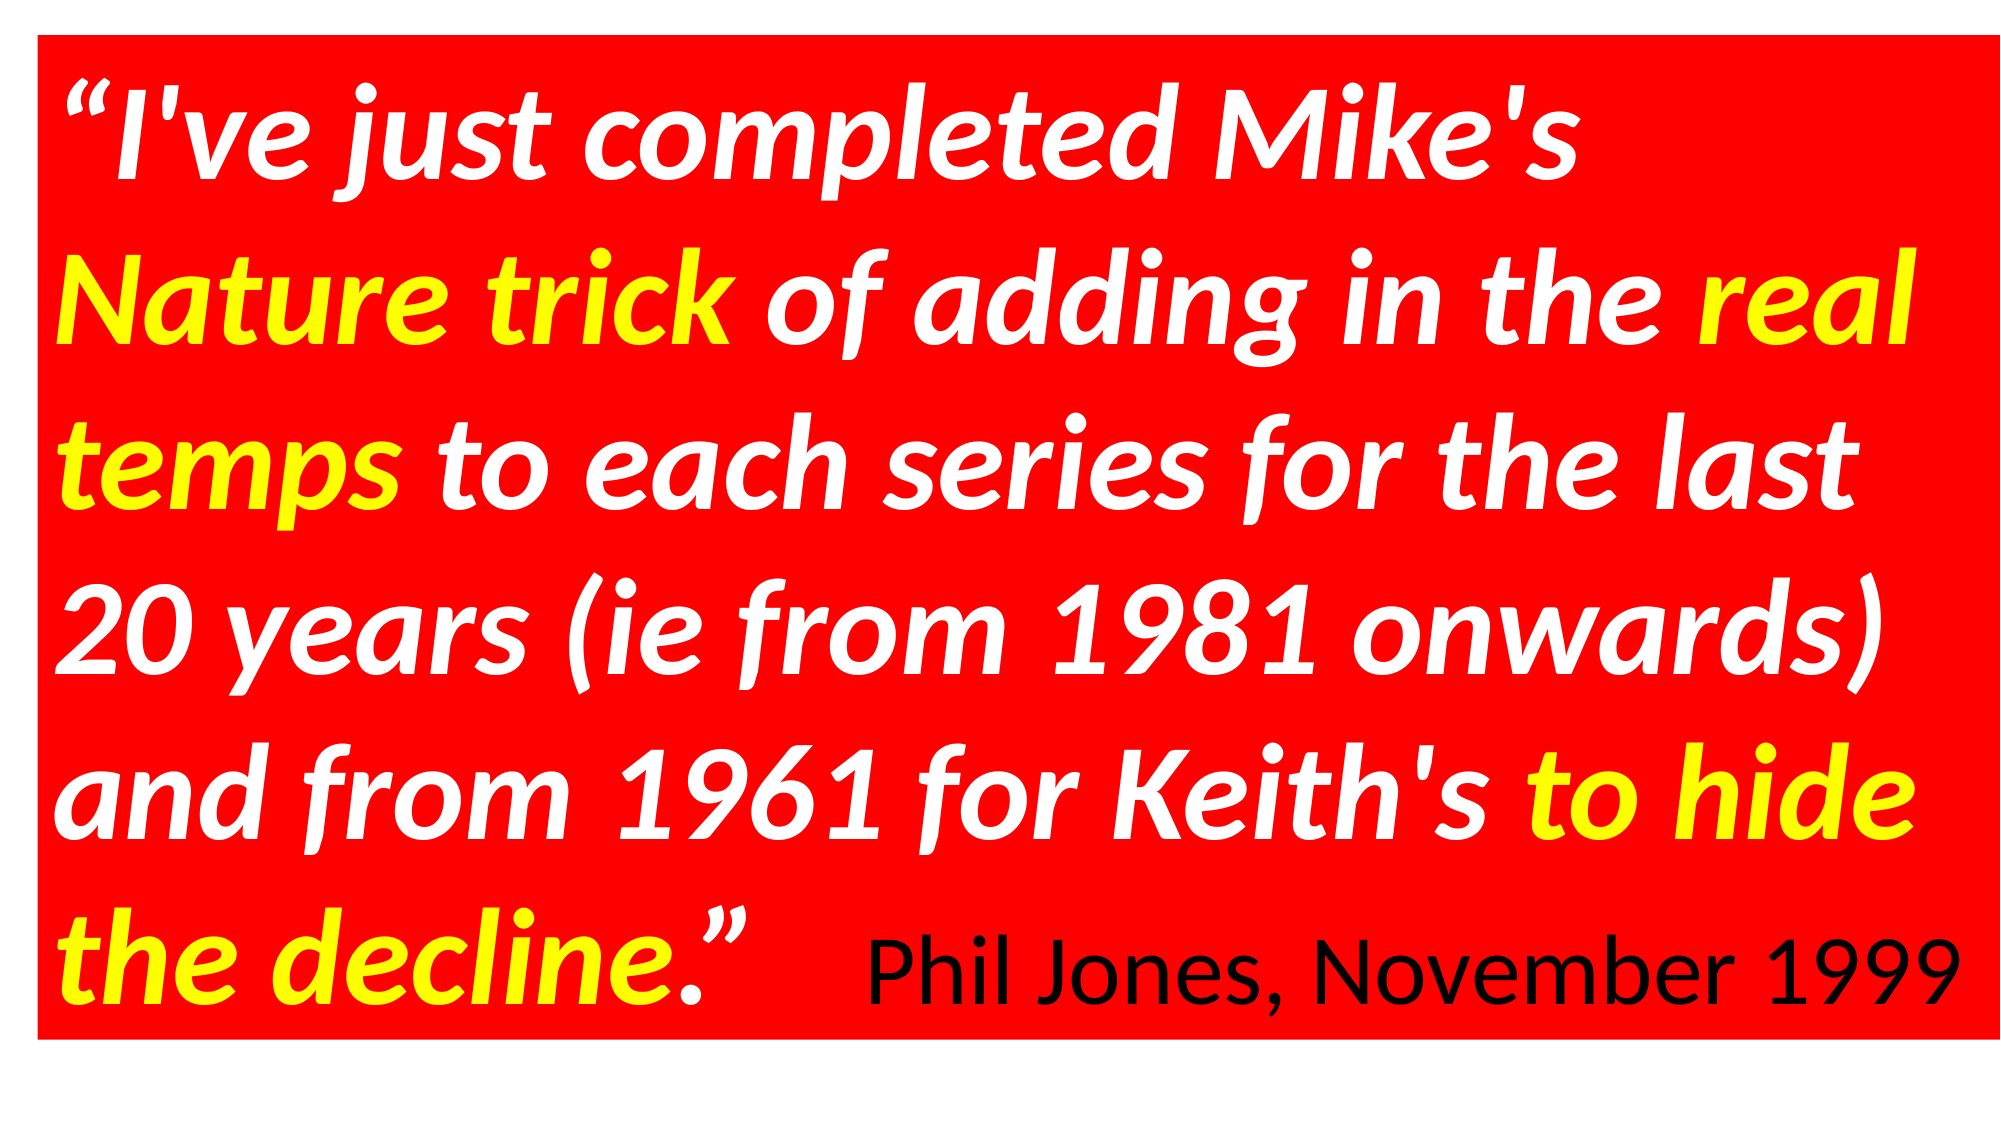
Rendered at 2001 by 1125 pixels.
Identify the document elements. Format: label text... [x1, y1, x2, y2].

text_box “I've just completed Mike's Nature trick of adding in the real temps to each series for the last 20 years (ie from 1981 onwards) and from 1961 for Keith's to hide the decline.” Phil Jones, November 1999 [37, 35, 2000, 1040]
